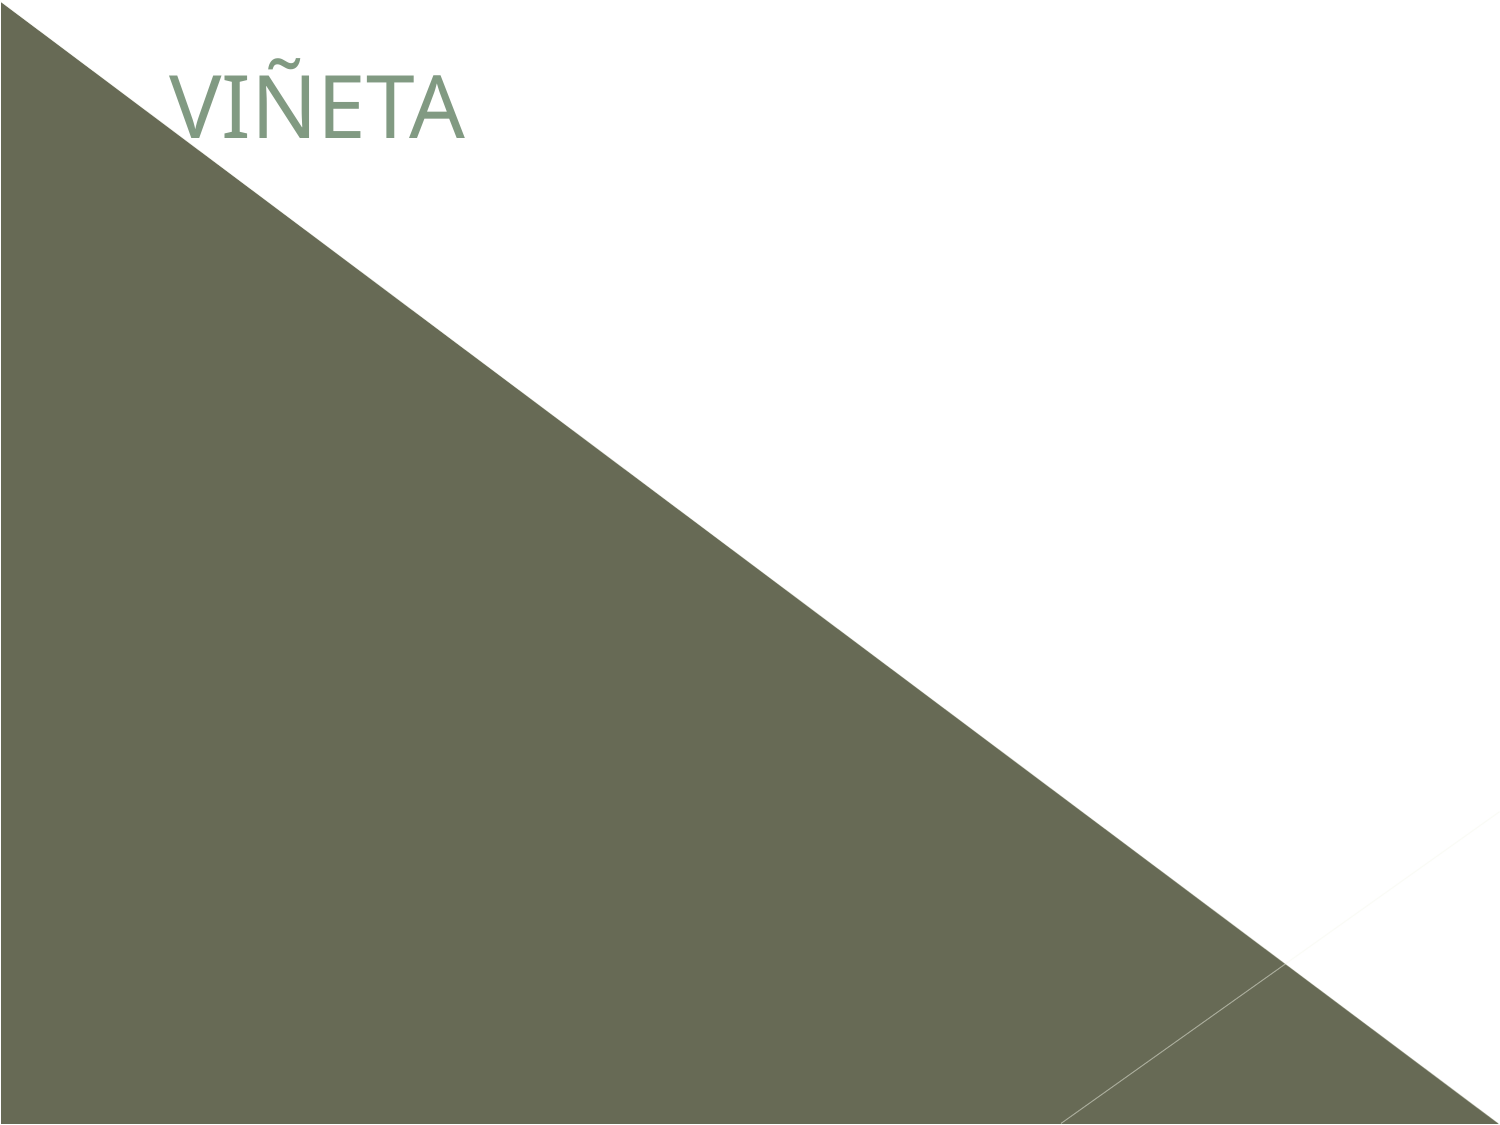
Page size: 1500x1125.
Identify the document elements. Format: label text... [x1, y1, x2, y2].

title VIÑETA [75, 43, 1425, 274]
